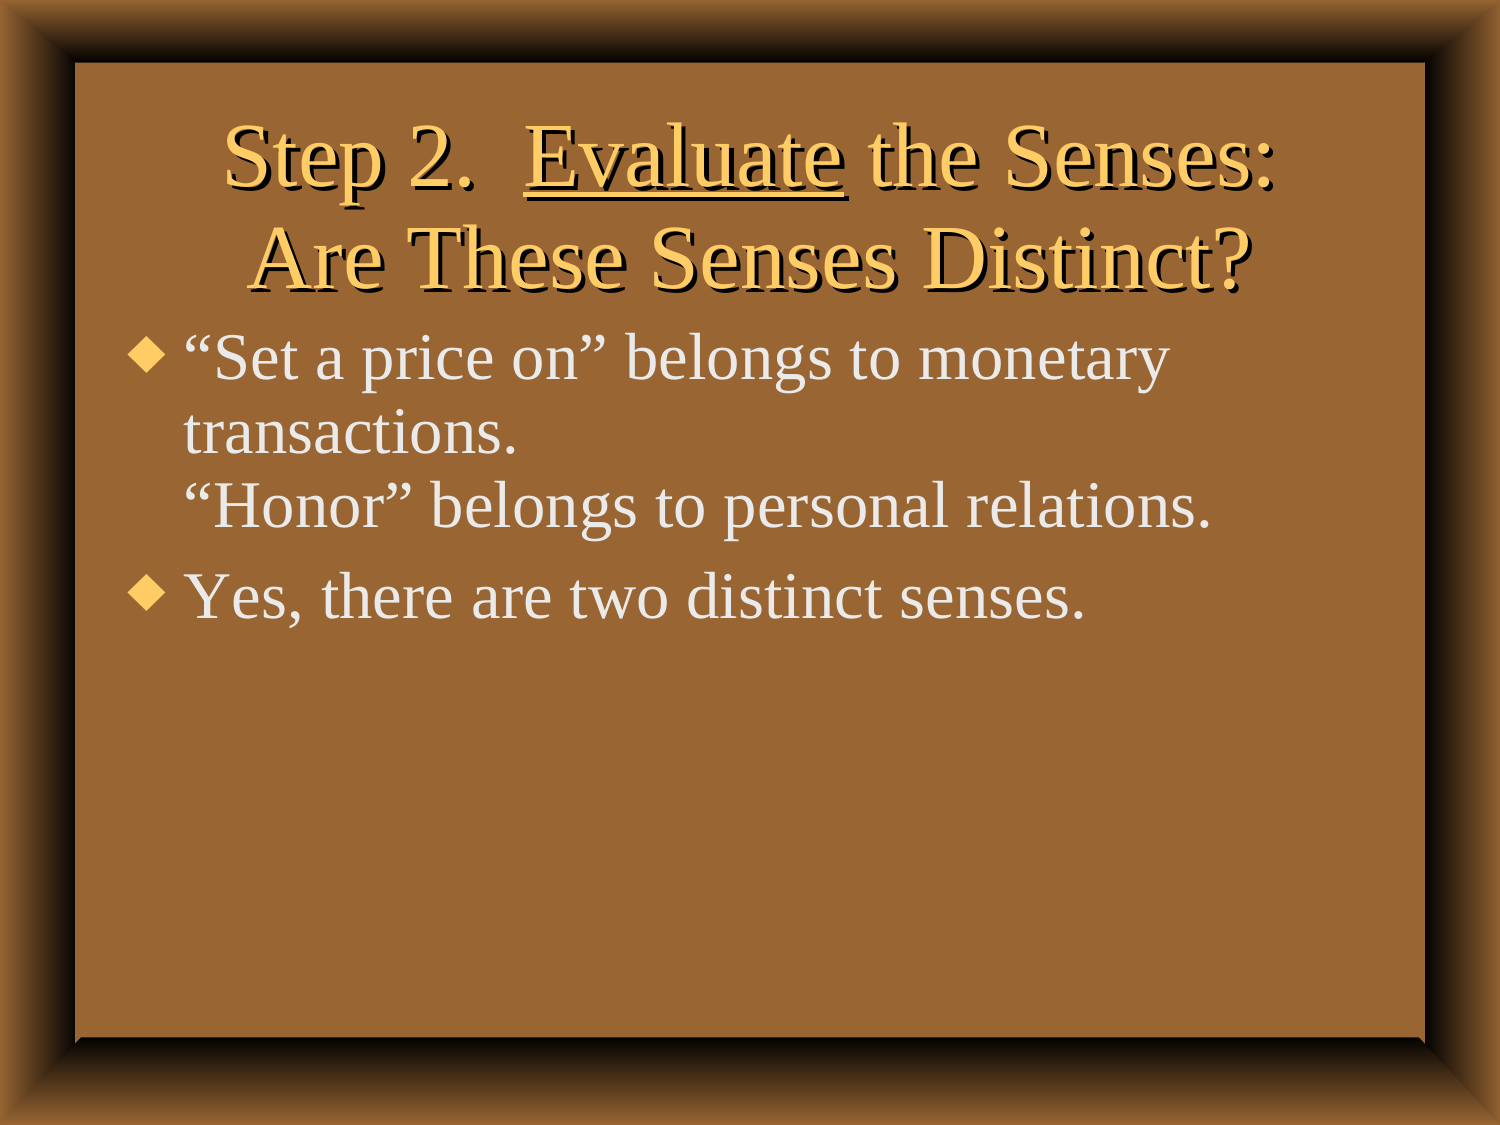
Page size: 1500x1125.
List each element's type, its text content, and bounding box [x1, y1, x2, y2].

list “Set a price on” belongs to monetary transactions. “Honor” belongs to personal relations. Yes, there are two distinct senses. [112, 312, 1388, 988]
title Step 2. Evaluate the Senses: Are These Senses Distinct? [37, 96, 1463, 316]
